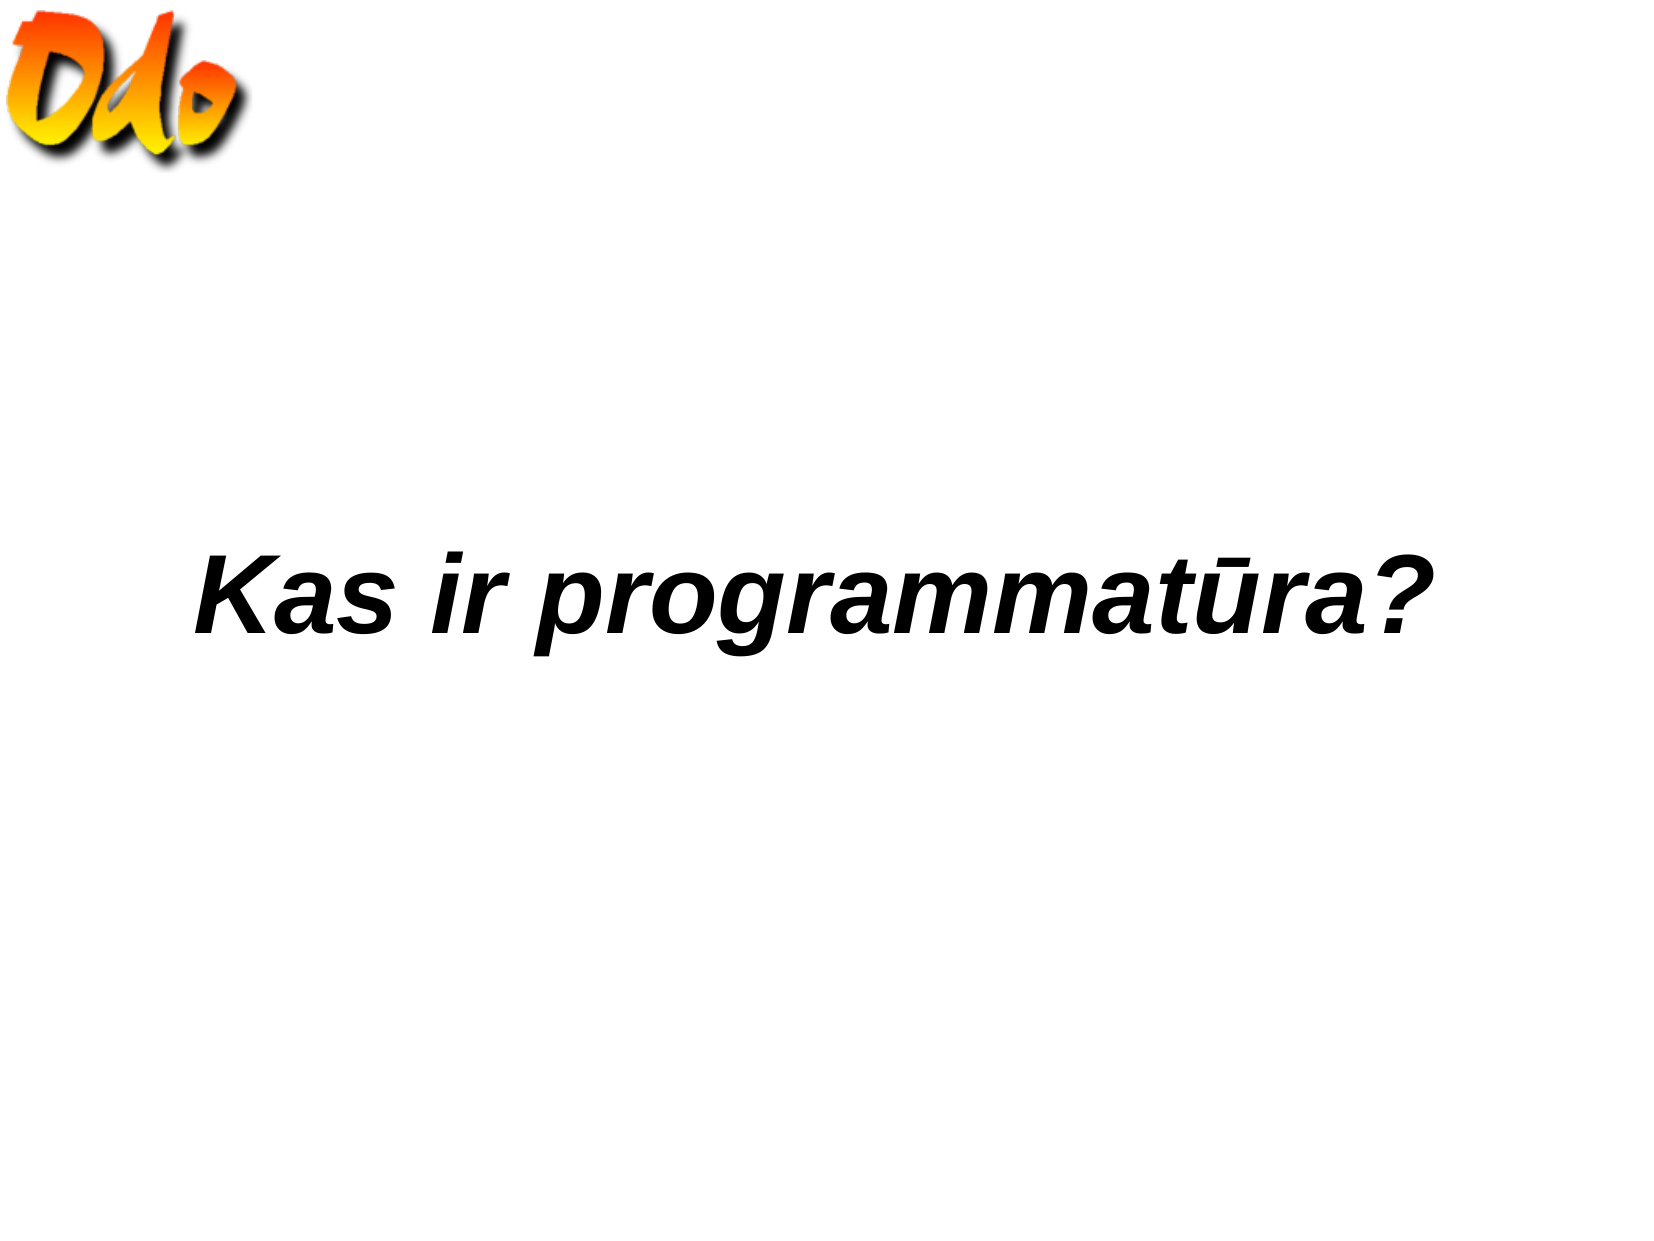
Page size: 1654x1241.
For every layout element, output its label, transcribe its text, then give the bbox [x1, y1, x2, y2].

title Kas ir programmatūra? [106, 535, 1524, 662]
picture [5, 6, 263, 178]
